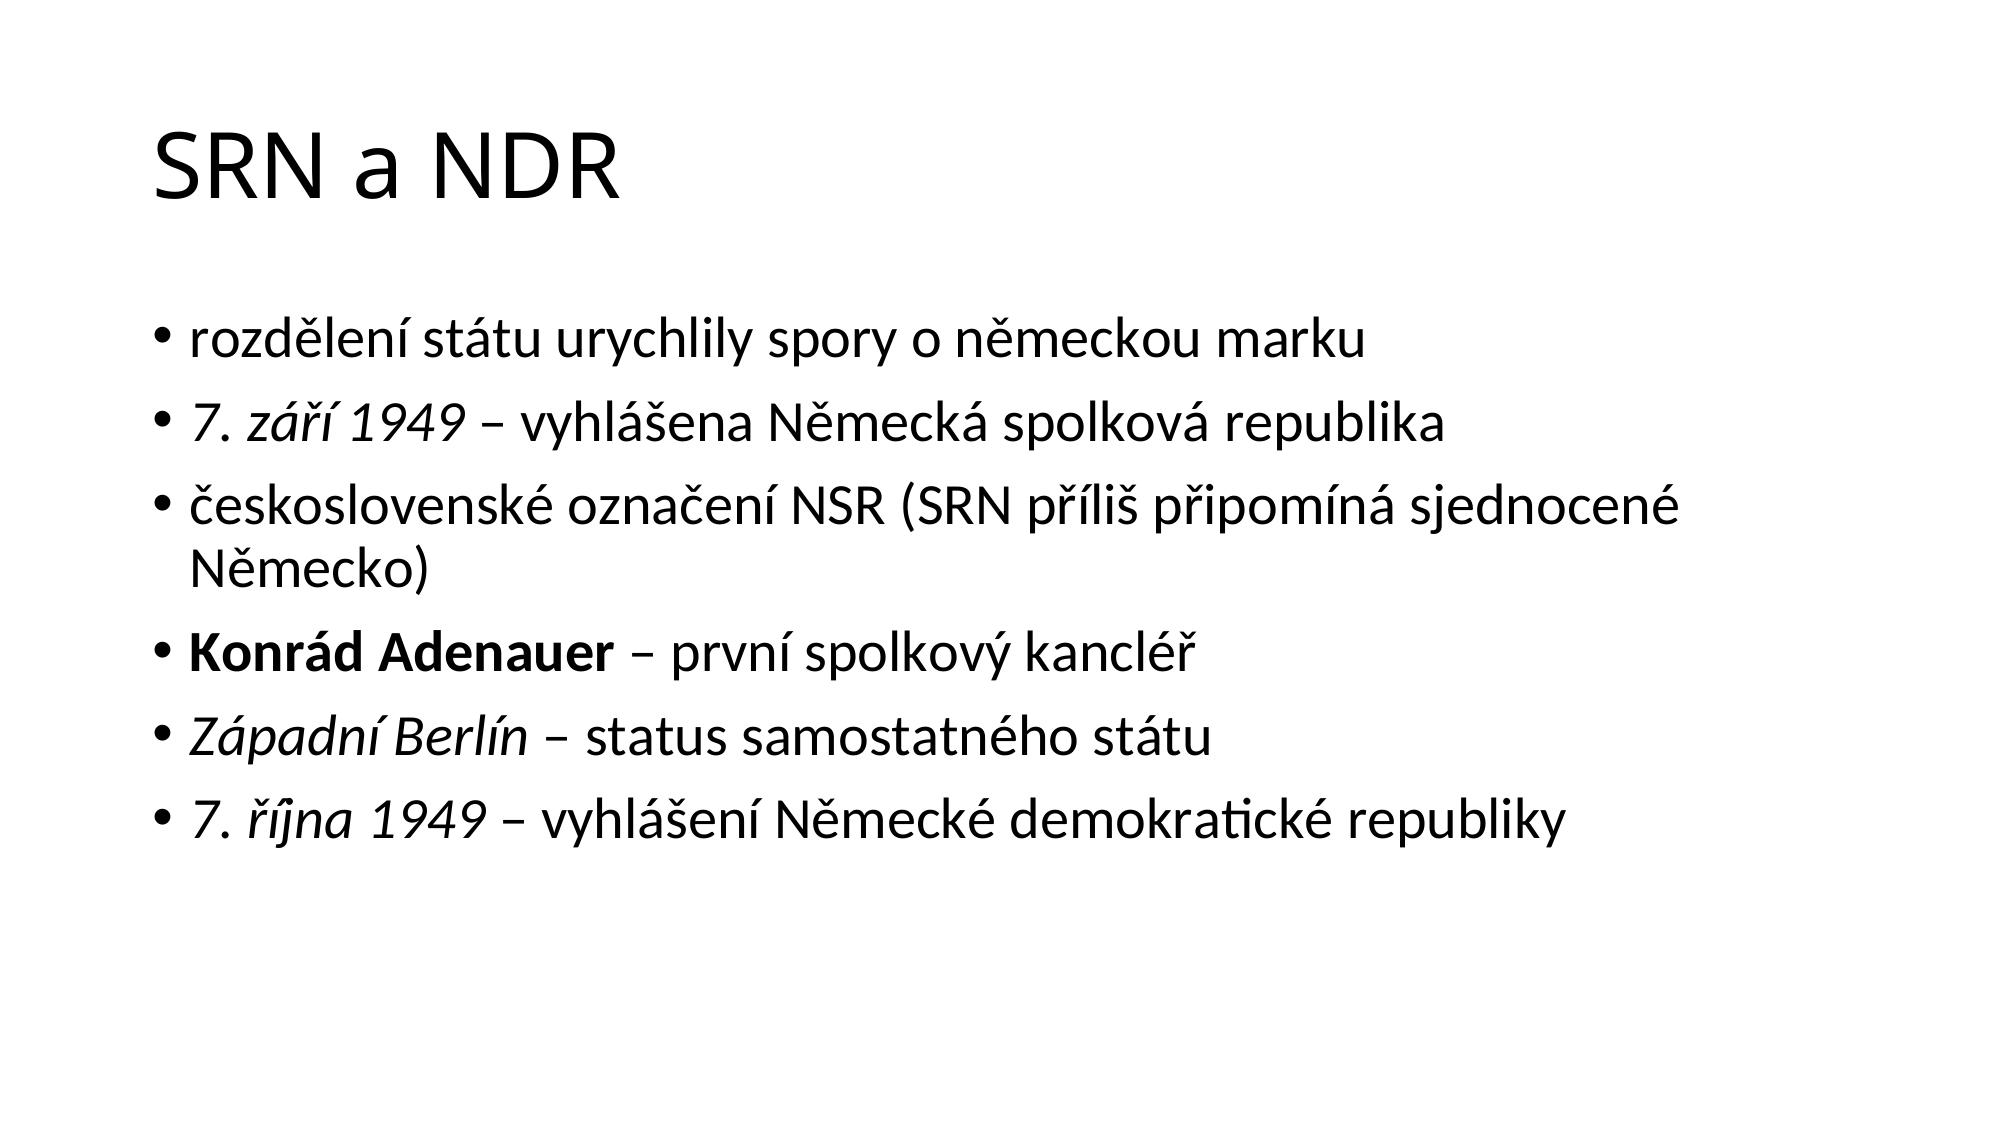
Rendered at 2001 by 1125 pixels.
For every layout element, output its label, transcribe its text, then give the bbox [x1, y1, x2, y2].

title SRN a NDR [137, 59, 1863, 278]
list rozdělení státu urychlily spory o německou marku 7. září 1949 – vyhlášena Německá spolková republika československé označení NSR (SRN příliš připomíná sjednocené Německo) Konrád Adenauer – první spolkový kancléř Západní Berlín – status samostatného státu 7. října 1949 – vyhlášení Německé demokratické republiky [137, 299, 1863, 1014]
